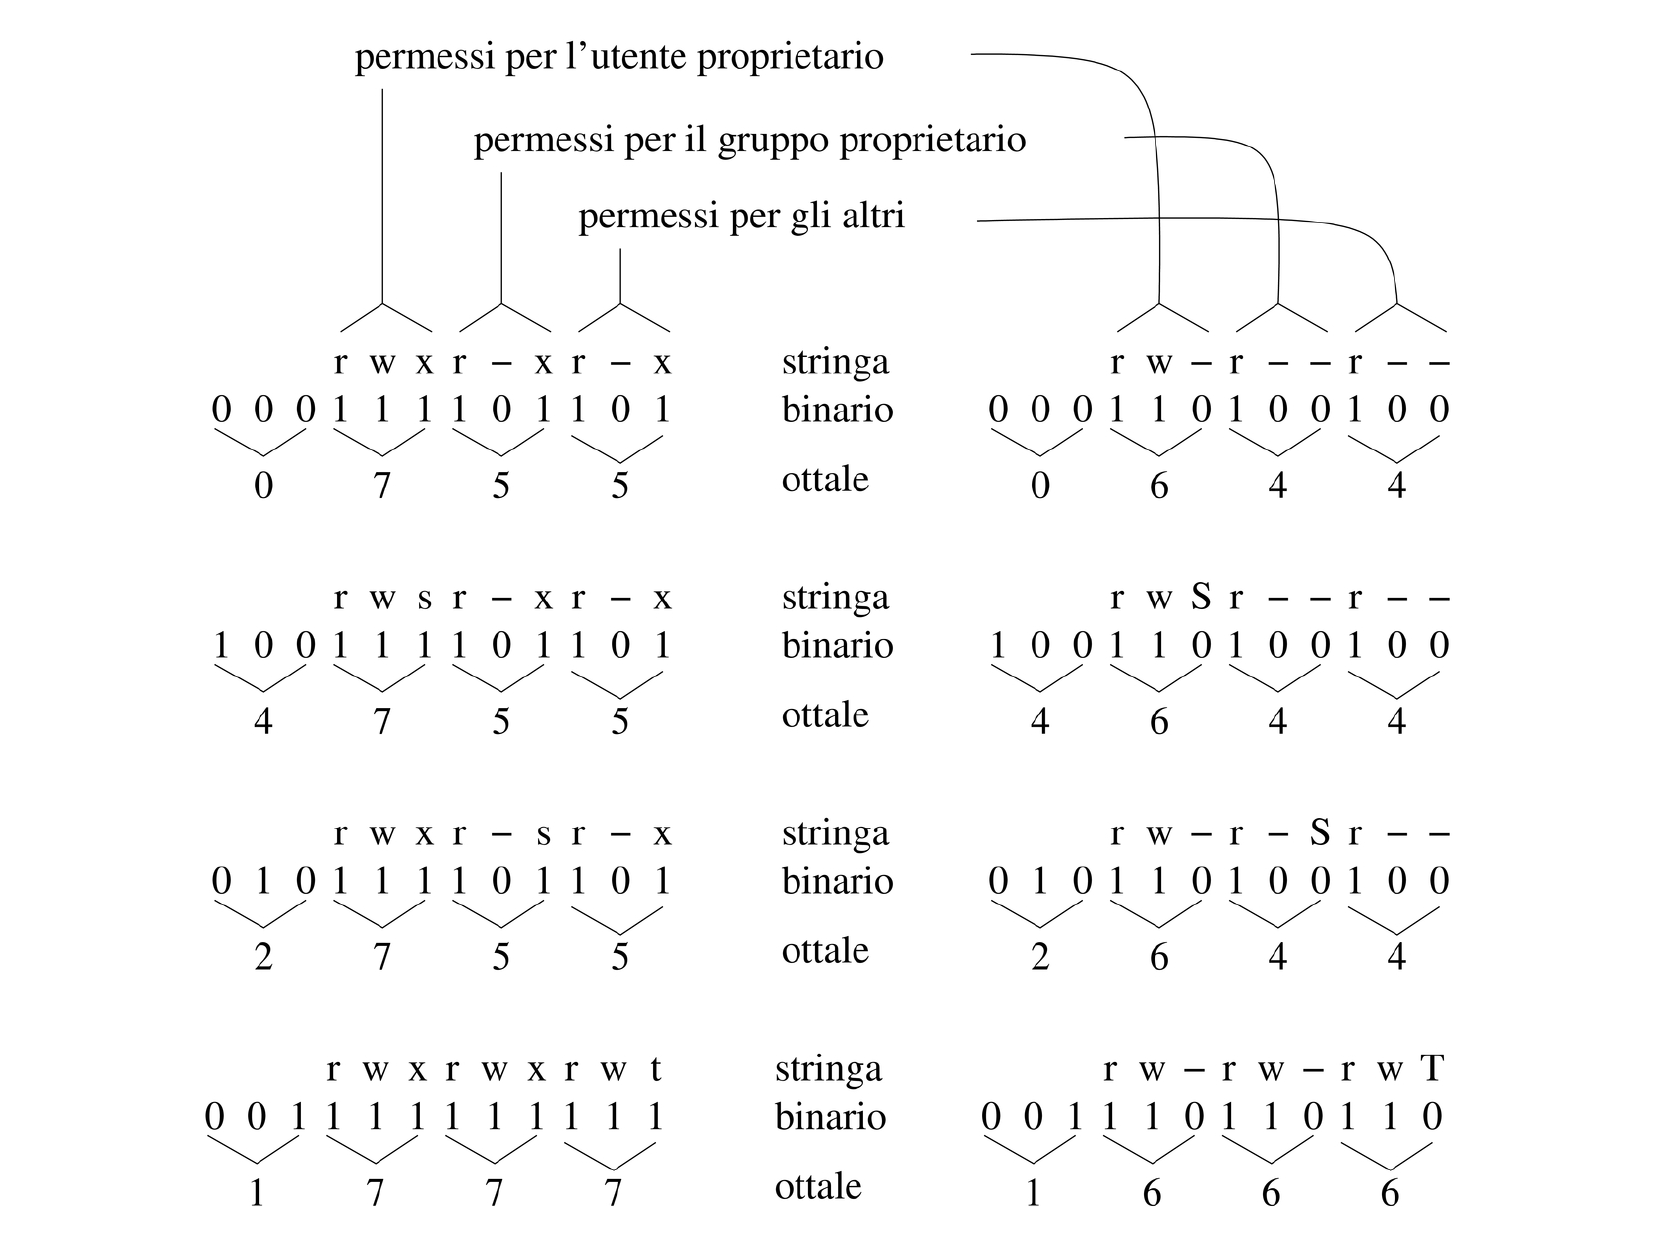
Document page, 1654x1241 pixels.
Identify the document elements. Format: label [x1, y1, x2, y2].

picture [200, 33, 1454, 1207]
